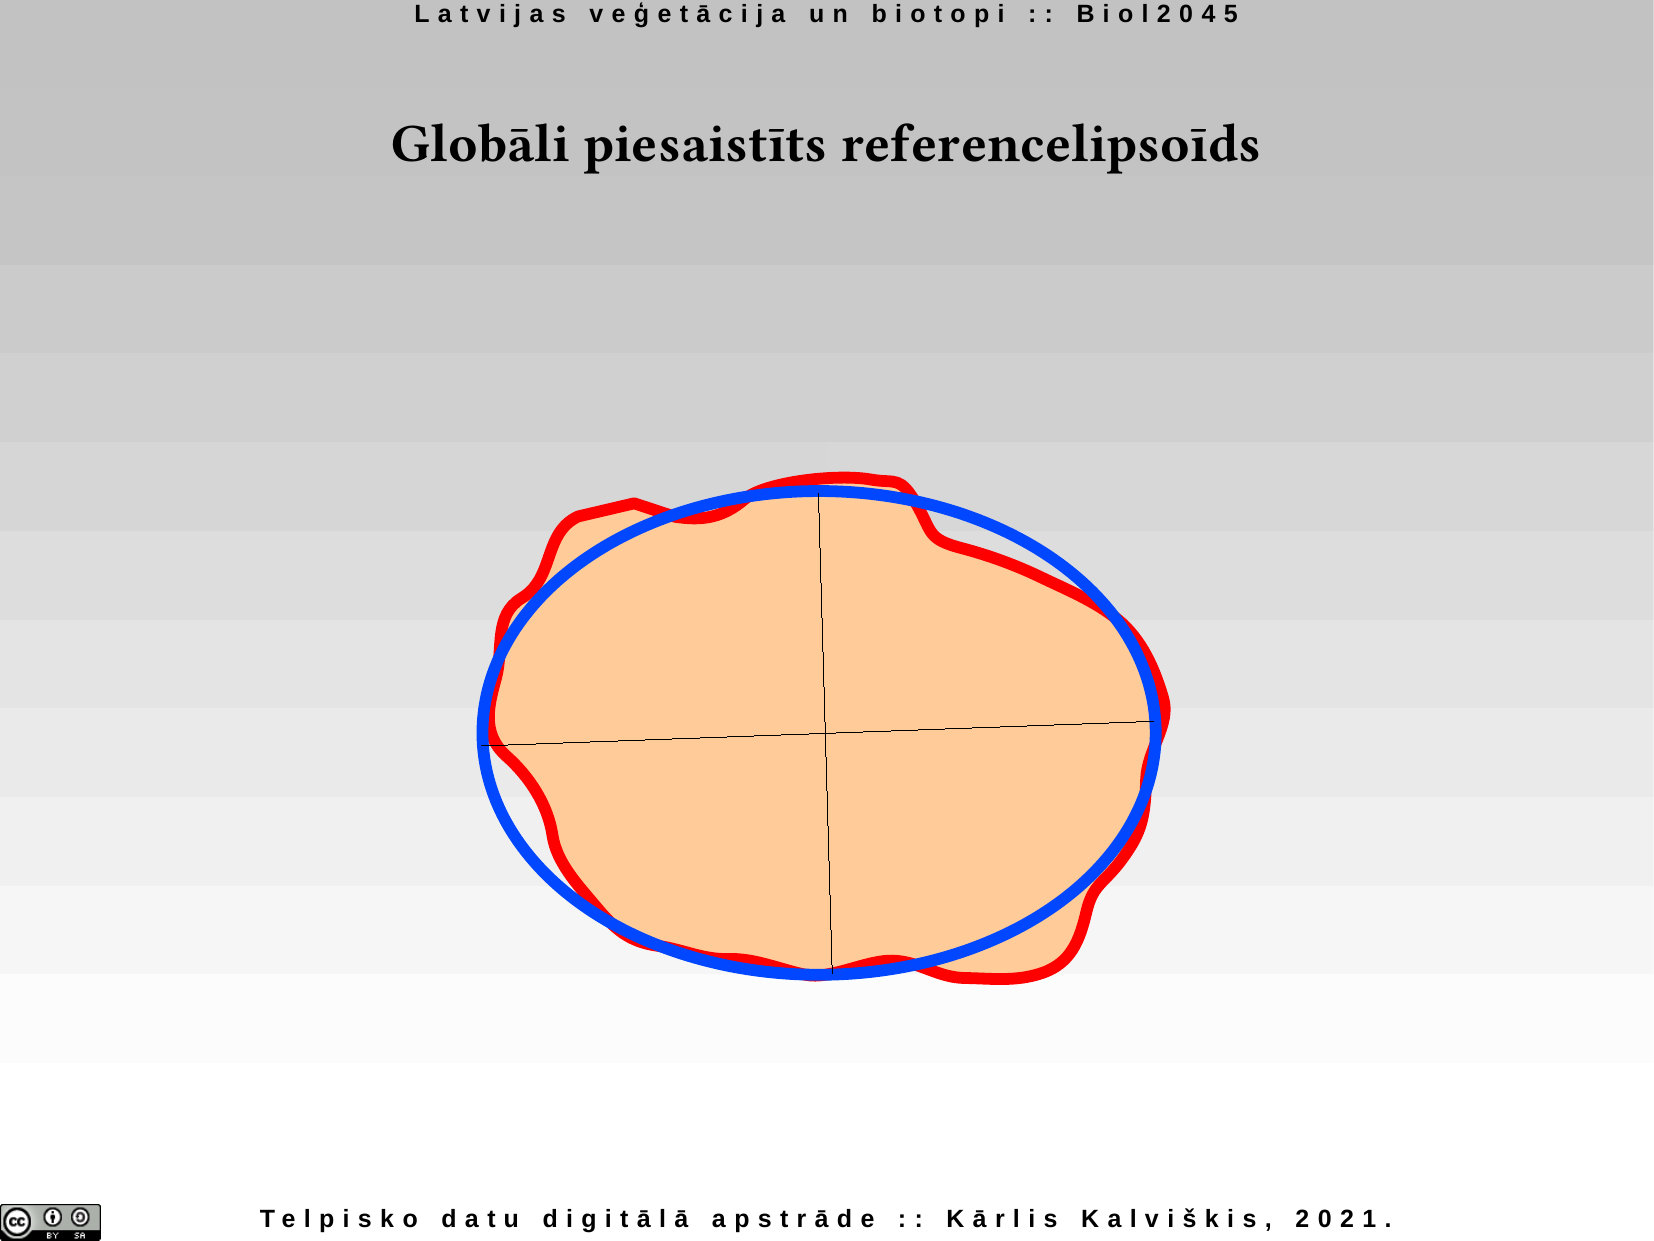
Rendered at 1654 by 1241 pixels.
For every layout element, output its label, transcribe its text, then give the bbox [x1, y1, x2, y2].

text_box [927, 814, 1144, 980]
text_box [489, 497, 1149, 968]
text_box [500, 503, 661, 640]
text_box [1139, 643, 1165, 726]
picture [0, 287, 1654, 1241]
text_box [771, 477, 911, 494]
title Globāli piesaistīts referencelipsoīds [0, 1, 1654, 287]
